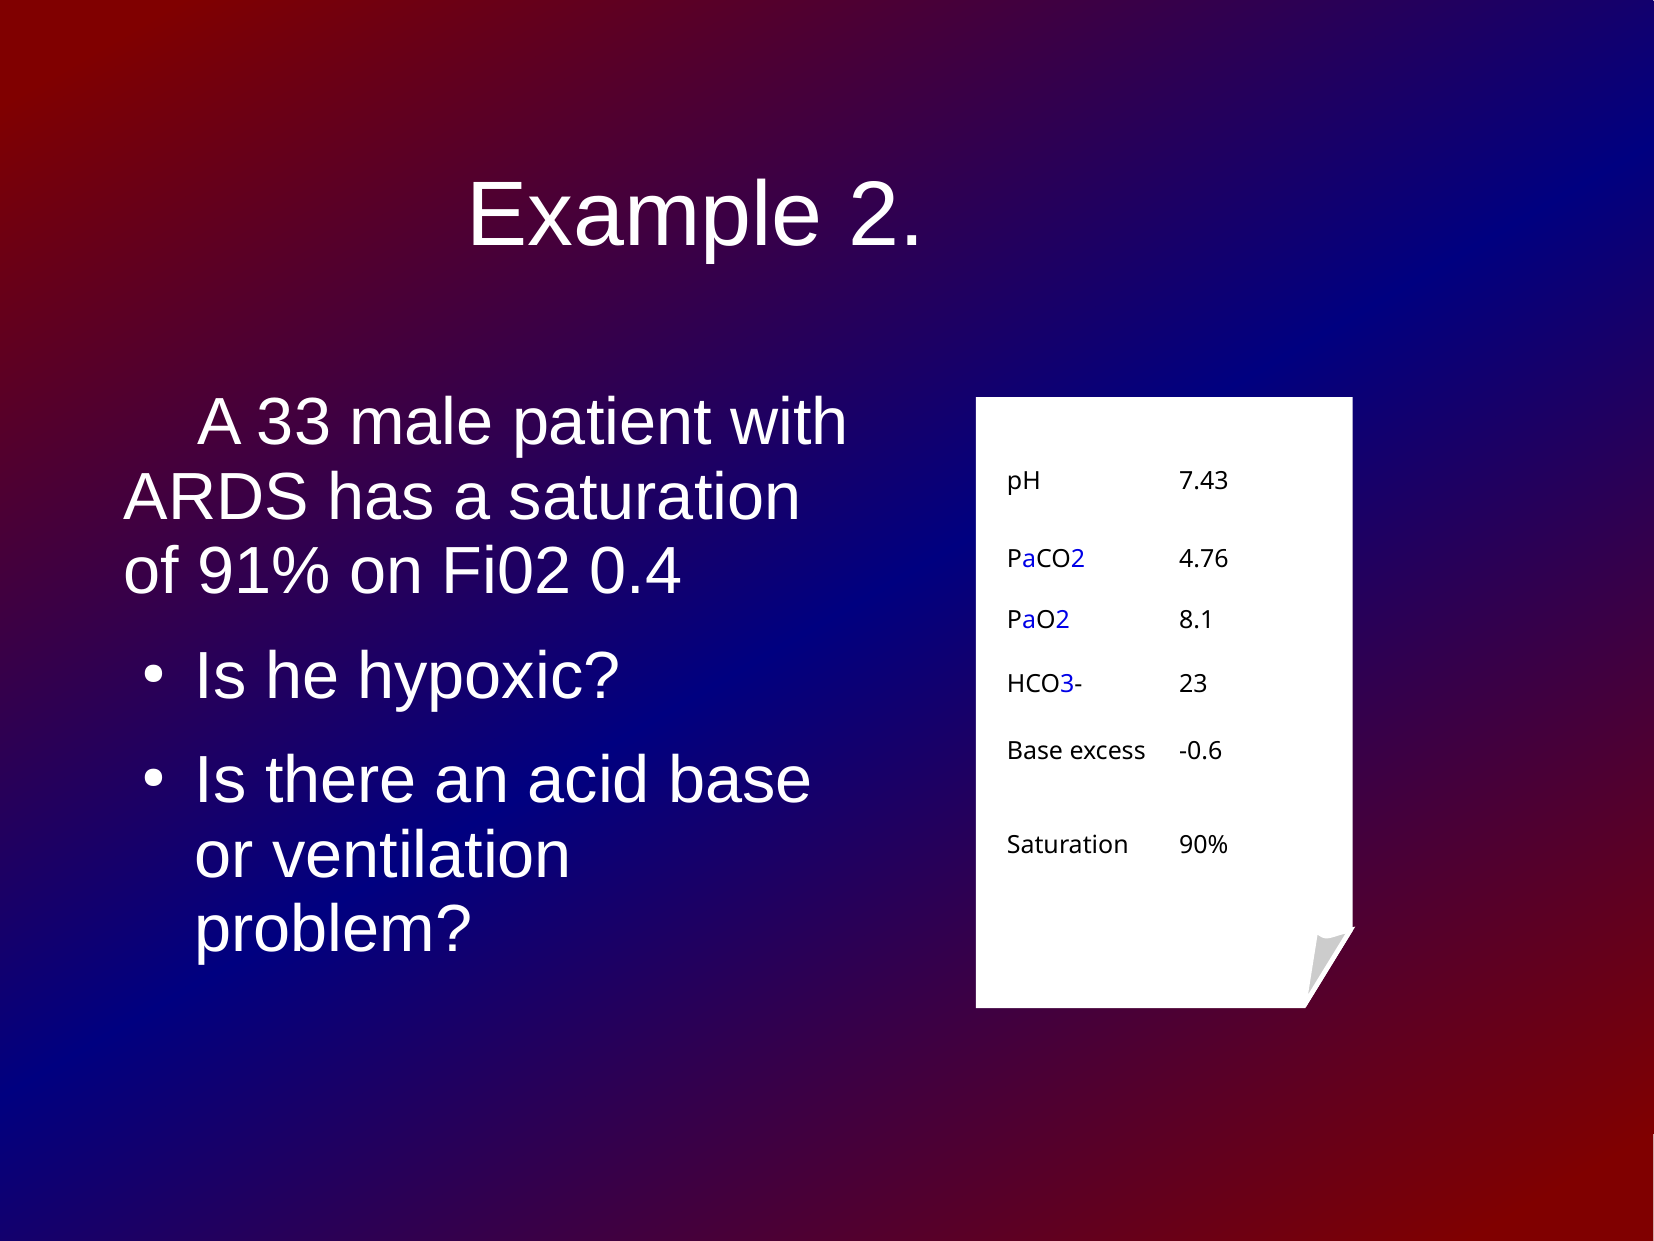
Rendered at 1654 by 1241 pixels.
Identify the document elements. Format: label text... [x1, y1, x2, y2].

table_cell 23 [1164, 658, 1337, 725]
table_cell HCO3- [992, 658, 1164, 725]
text_box [978, 399, 1351, 1006]
table_cell Saturation [992, 819, 1164, 909]
table_cell 4.76 [1164, 533, 1337, 594]
table_cell PaO2 [992, 594, 1164, 658]
table_cell PaCO2 [992, 533, 1164, 594]
list A 33 male patient with ARDS has a saturation of 91% on Fi02 0.4 Is he hypoxic? Is there an acid base or ventilation problem? [124, 383, 855, 967]
table_cell -0.6 [1164, 725, 1337, 819]
table_header 7.43 [1164, 455, 1337, 533]
table_cell 90% [1164, 819, 1337, 909]
table_header pH [992, 455, 1164, 533]
title Example 2. [124, 110, 1268, 317]
table_cell 8.1 [1164, 594, 1337, 658]
table_cell Base excess [992, 725, 1164, 819]
